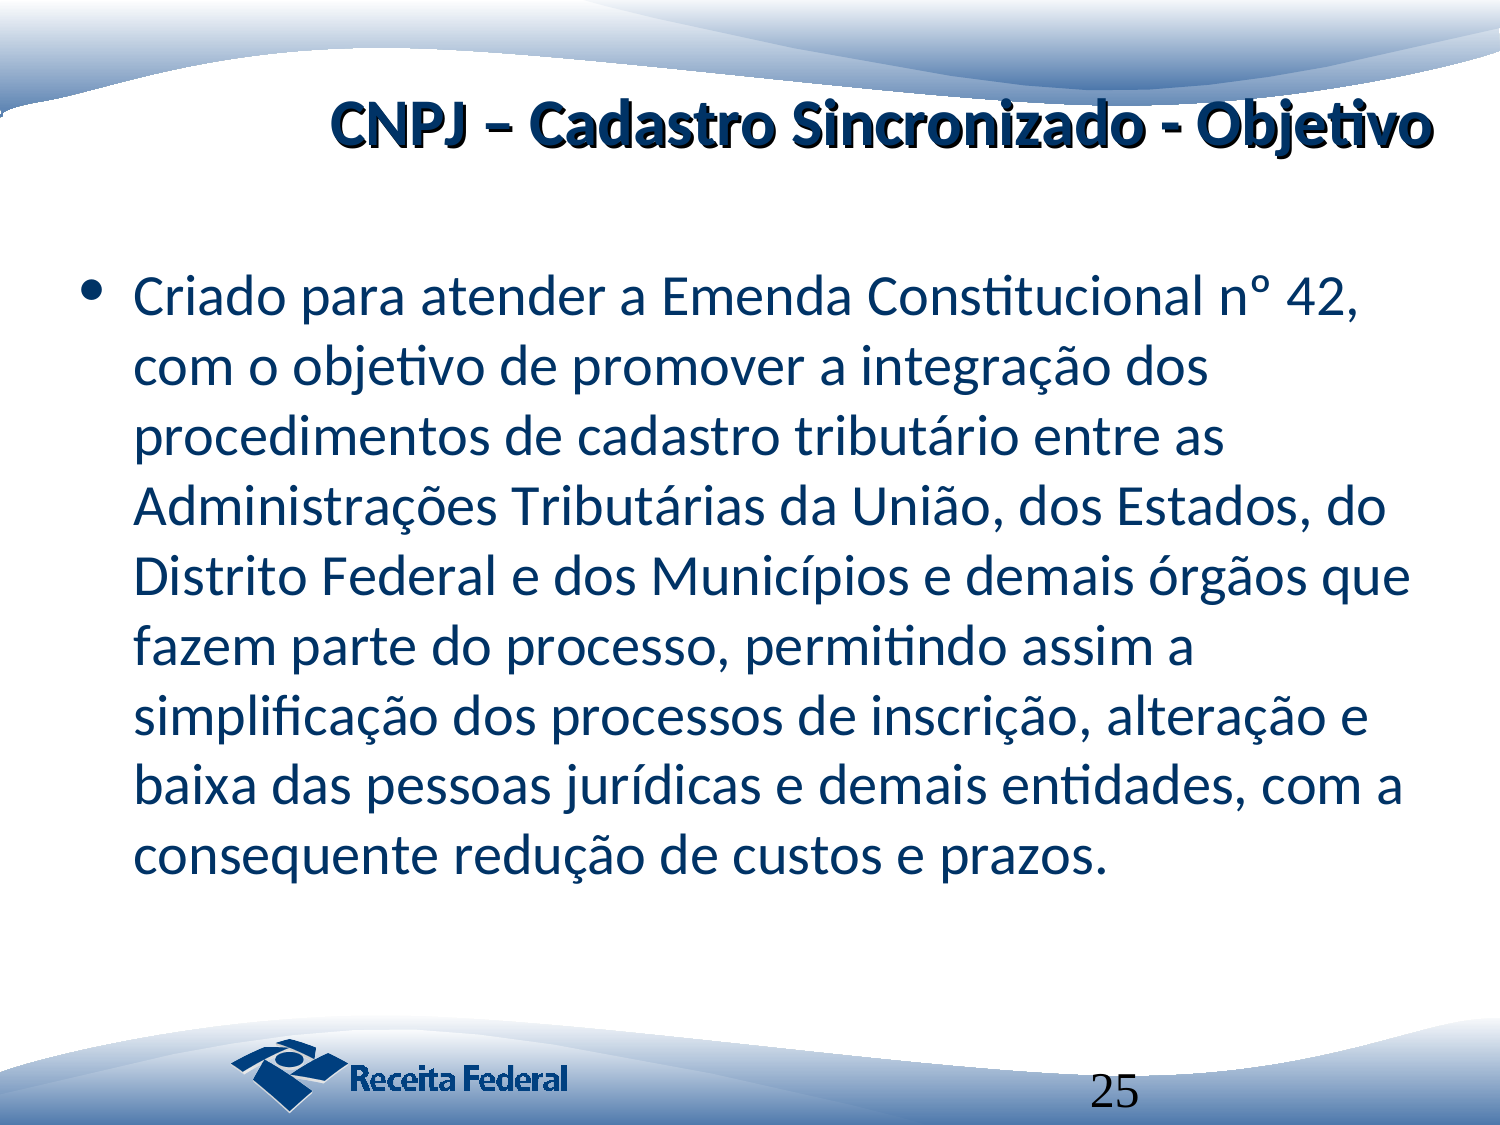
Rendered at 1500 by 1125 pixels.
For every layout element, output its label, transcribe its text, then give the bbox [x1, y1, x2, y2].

title CNPJ – Cadastro Sincronizado - Objetivo [62, 24, 1450, 213]
list Criado para atender a Emenda Constitucional nº 42, com o objetivo de promover a integração dos procedimentos de cadastro tributário entre as Administrações Tributárias da União, dos Estados, do Distrito Federal e dos Municípios e demais órgãos que fazem parte do processo, permitindo assim a simplificação dos processos de inscrição, alteração e baixa das pessoas jurídicas e demais entidades, com a consequente redução de custos e prazos. [62, 249, 1450, 1050]
picture [229, 1050, 575, 1117]
